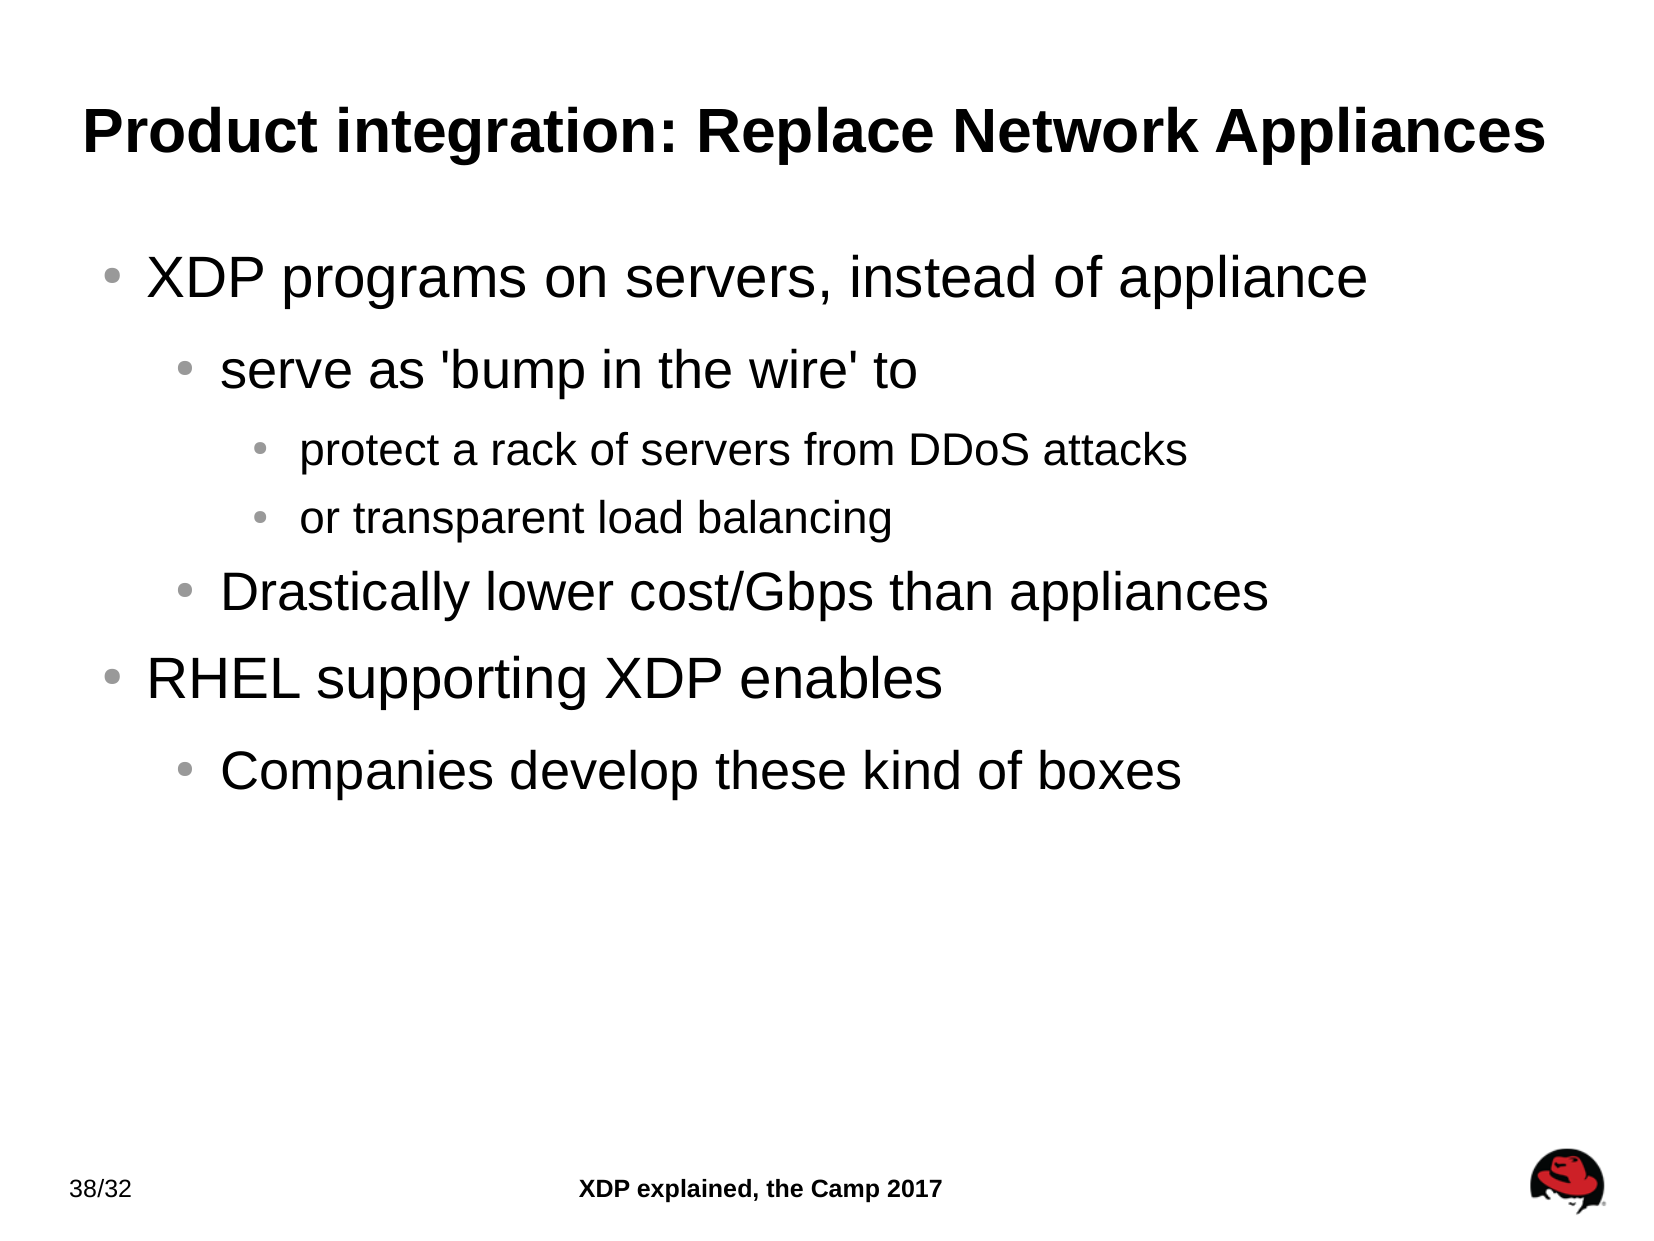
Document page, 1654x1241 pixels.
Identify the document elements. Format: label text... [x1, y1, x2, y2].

list XDP programs on servers, instead of appliance serve as 'bump in the wire' to protect a rack of servers from DDoS attacks or transparent load balancing Drastically lower cost/Gbps than appliances RHEL supporting XDP enables Companies develop these kind of boxes [86, 244, 1575, 1039]
picture [1529, 1146, 1612, 1224]
title Product integration: Replace Network Appliances [82, 37, 1571, 226]
